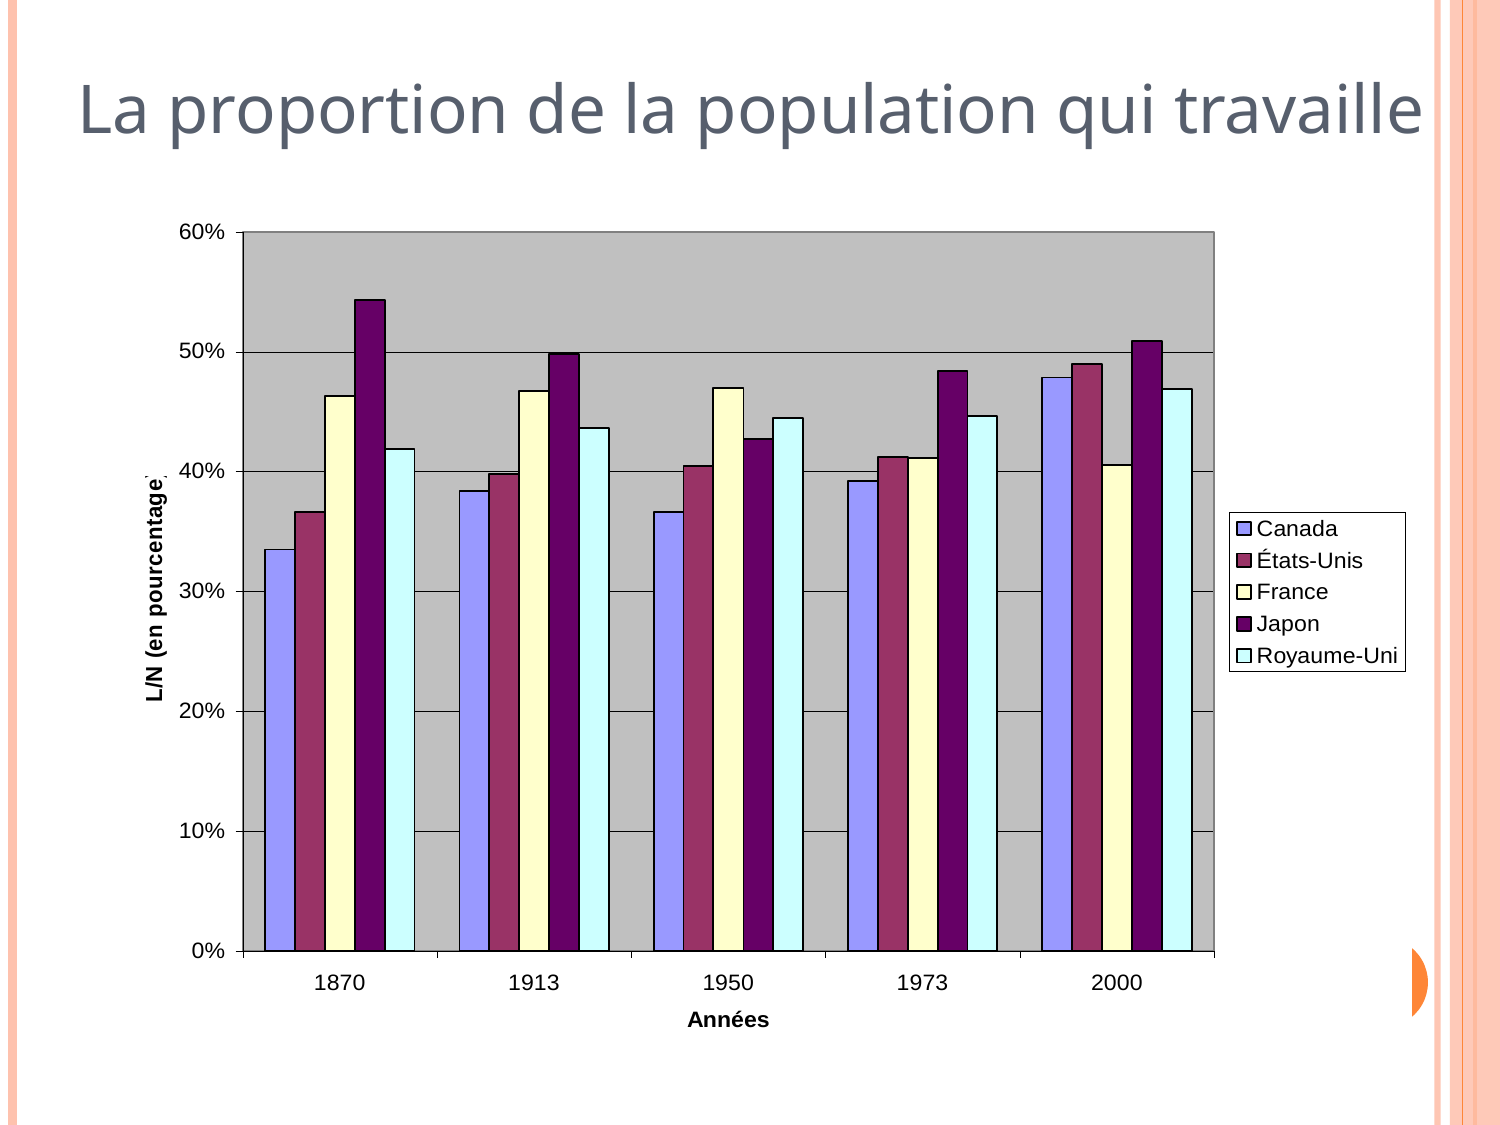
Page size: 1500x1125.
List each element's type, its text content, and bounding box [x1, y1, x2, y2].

slide_number <numéro> [1333, 940, 1434, 1027]
title La proportion de la population qui travaille [62, 37, 1450, 155]
picture [113, 191, 1420, 1062]
